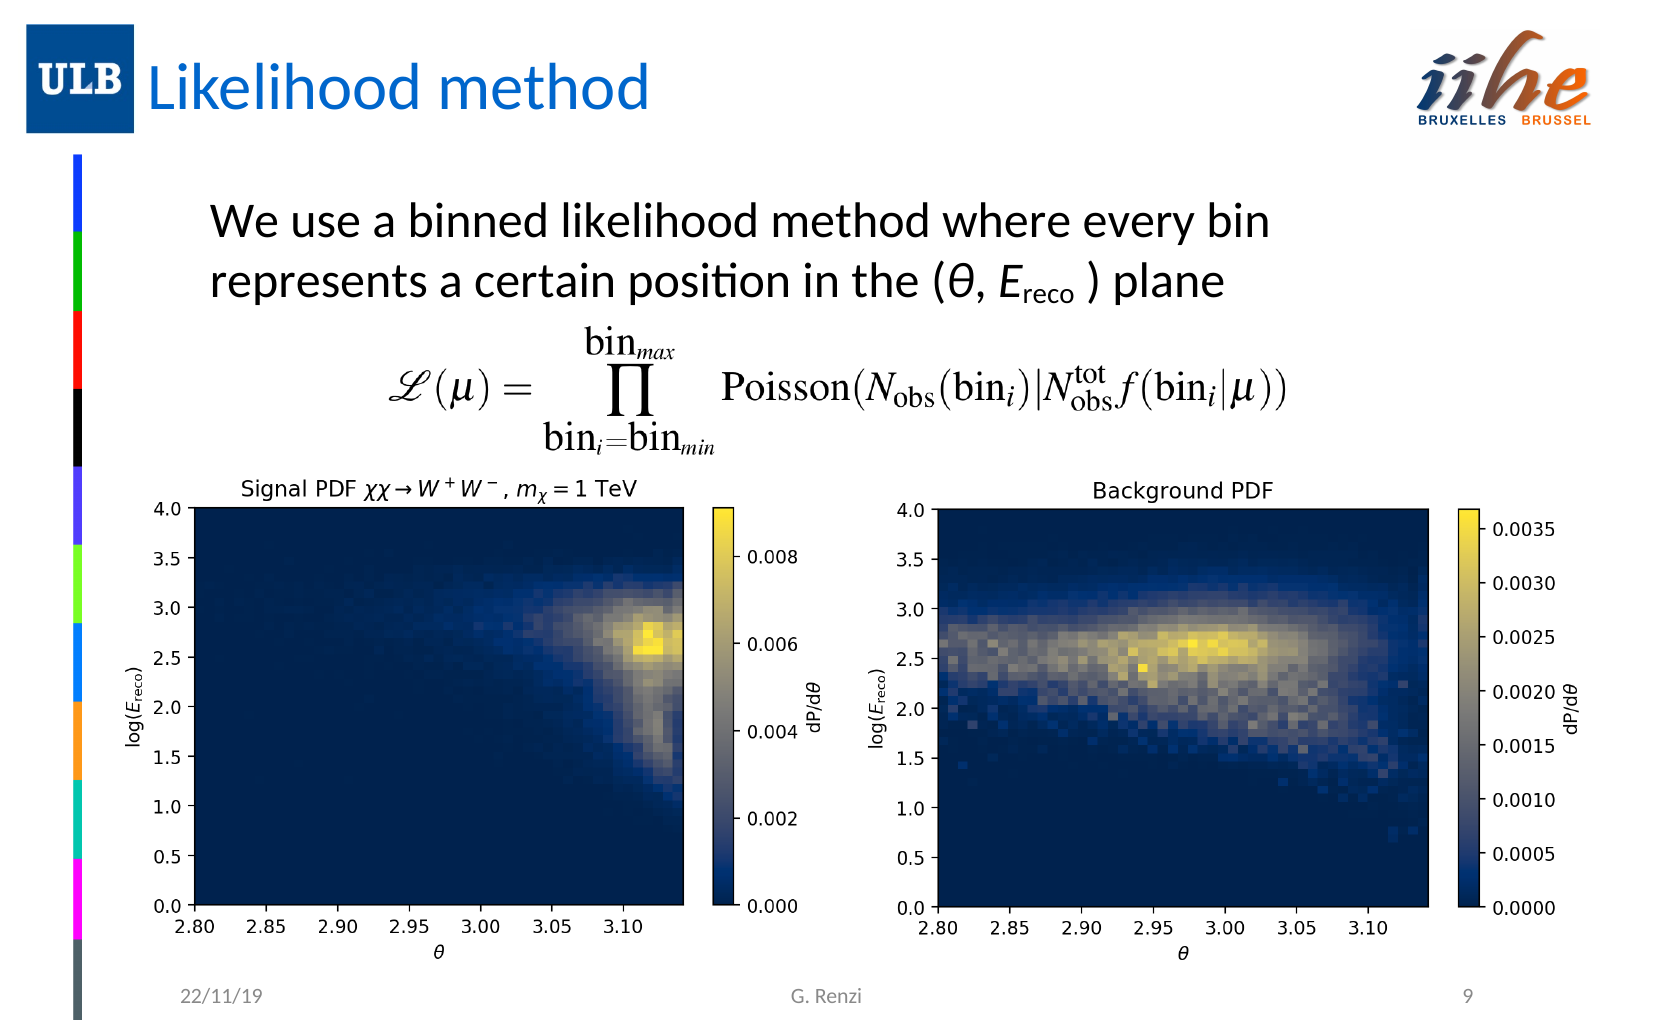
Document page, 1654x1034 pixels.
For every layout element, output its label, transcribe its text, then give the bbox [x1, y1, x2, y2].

picture [1410, 29, 1600, 150]
picture [74, 155, 82, 1019]
title Likelihood method [132, 13, 1323, 152]
picture [111, 464, 837, 975]
picture [375, 317, 1296, 463]
text_box We use a binned likelihood method where every bin represents a certain position in the (θ, Ereco ) plane [195, 180, 1486, 317]
picture [7, 24, 132, 143]
picture [854, 468, 1594, 977]
